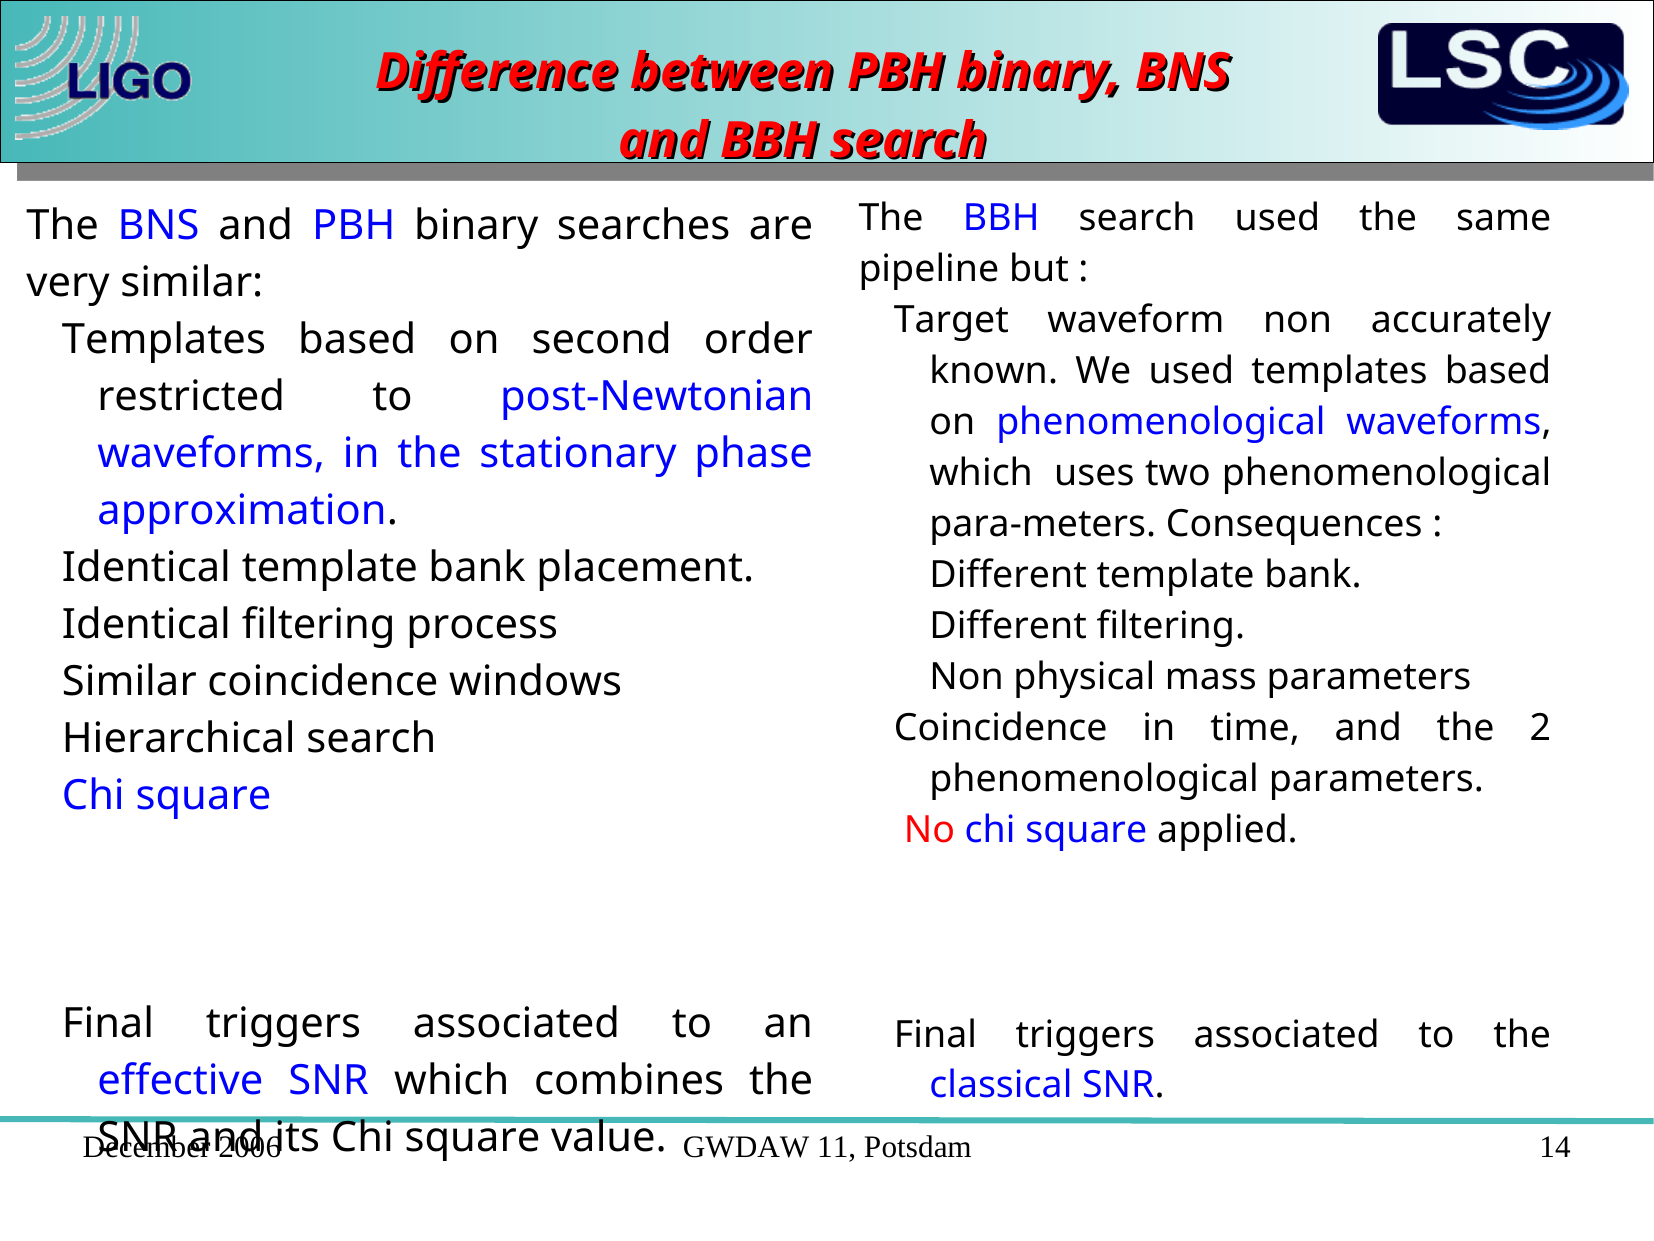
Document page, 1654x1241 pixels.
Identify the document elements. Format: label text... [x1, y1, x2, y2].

text_box The BNS and PBH binary searches are very similar: Templates based on second order restricted to post-Newtonian waveforms, in the stationary phase approximation. Identical template bank placement. Identical filtering process Similar coincidence windows Hierarchical search Chi square Final triggers associated to an effective SNR which combines the SNR and its Chi square value. [11, 187, 829, 1075]
text_box Difference between PBH binary, BNS and BBH search [183, 28, 1436, 166]
text_box The BBH search used the same pipeline but : Target waveform non accurately known. We used templates based on phenomenological waveforms, which uses two phenomenological para-meters. Consequences : Different template bank. Different filtering. Non physical mass parameters Coincidence in time, and the 2 phenomenological parameters. No chi square applied. Final triggers associated to the classical SNR. [843, 183, 1567, 1103]
picture [15, 16, 192, 140]
picture [1378, 23, 1629, 130]
